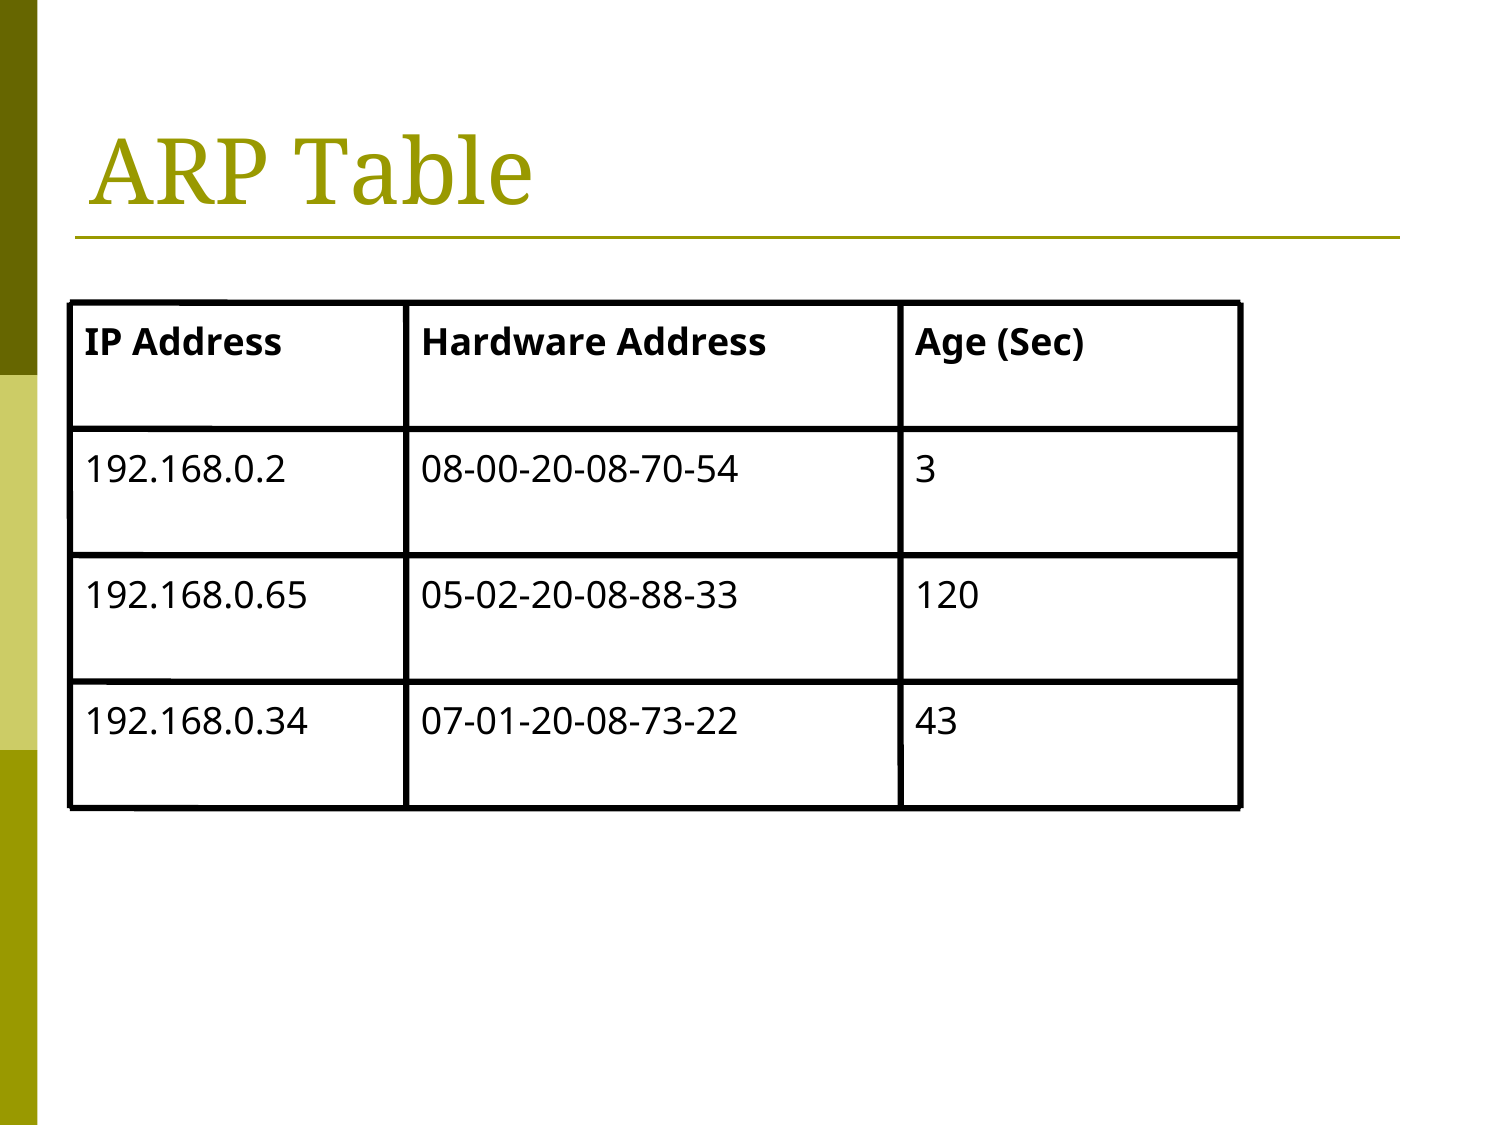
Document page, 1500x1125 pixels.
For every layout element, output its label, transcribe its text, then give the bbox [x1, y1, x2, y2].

text_box 192.168.0.65 [74, 559, 403, 678]
text_box 192.168.0.2 [73, 432, 403, 552]
text_box Age (Sec) [904, 306, 1237, 425]
text_box 43 [904, 685, 1237, 805]
text_box IP Address [73, 306, 403, 425]
text_box 07-01-20-08-73-22 [410, 685, 897, 805]
text_box 08-00-20-08-70-54 [410, 433, 897, 552]
title ARP Table [74, 45, 1426, 234]
text_box 05-02-20-08-88-33 [410, 559, 897, 678]
text_box 192.168.0.34 [74, 685, 403, 805]
text_box 3 [904, 433, 1237, 552]
text_box Hardware Address [410, 306, 897, 425]
text_box 120 [904, 559, 1237, 678]
